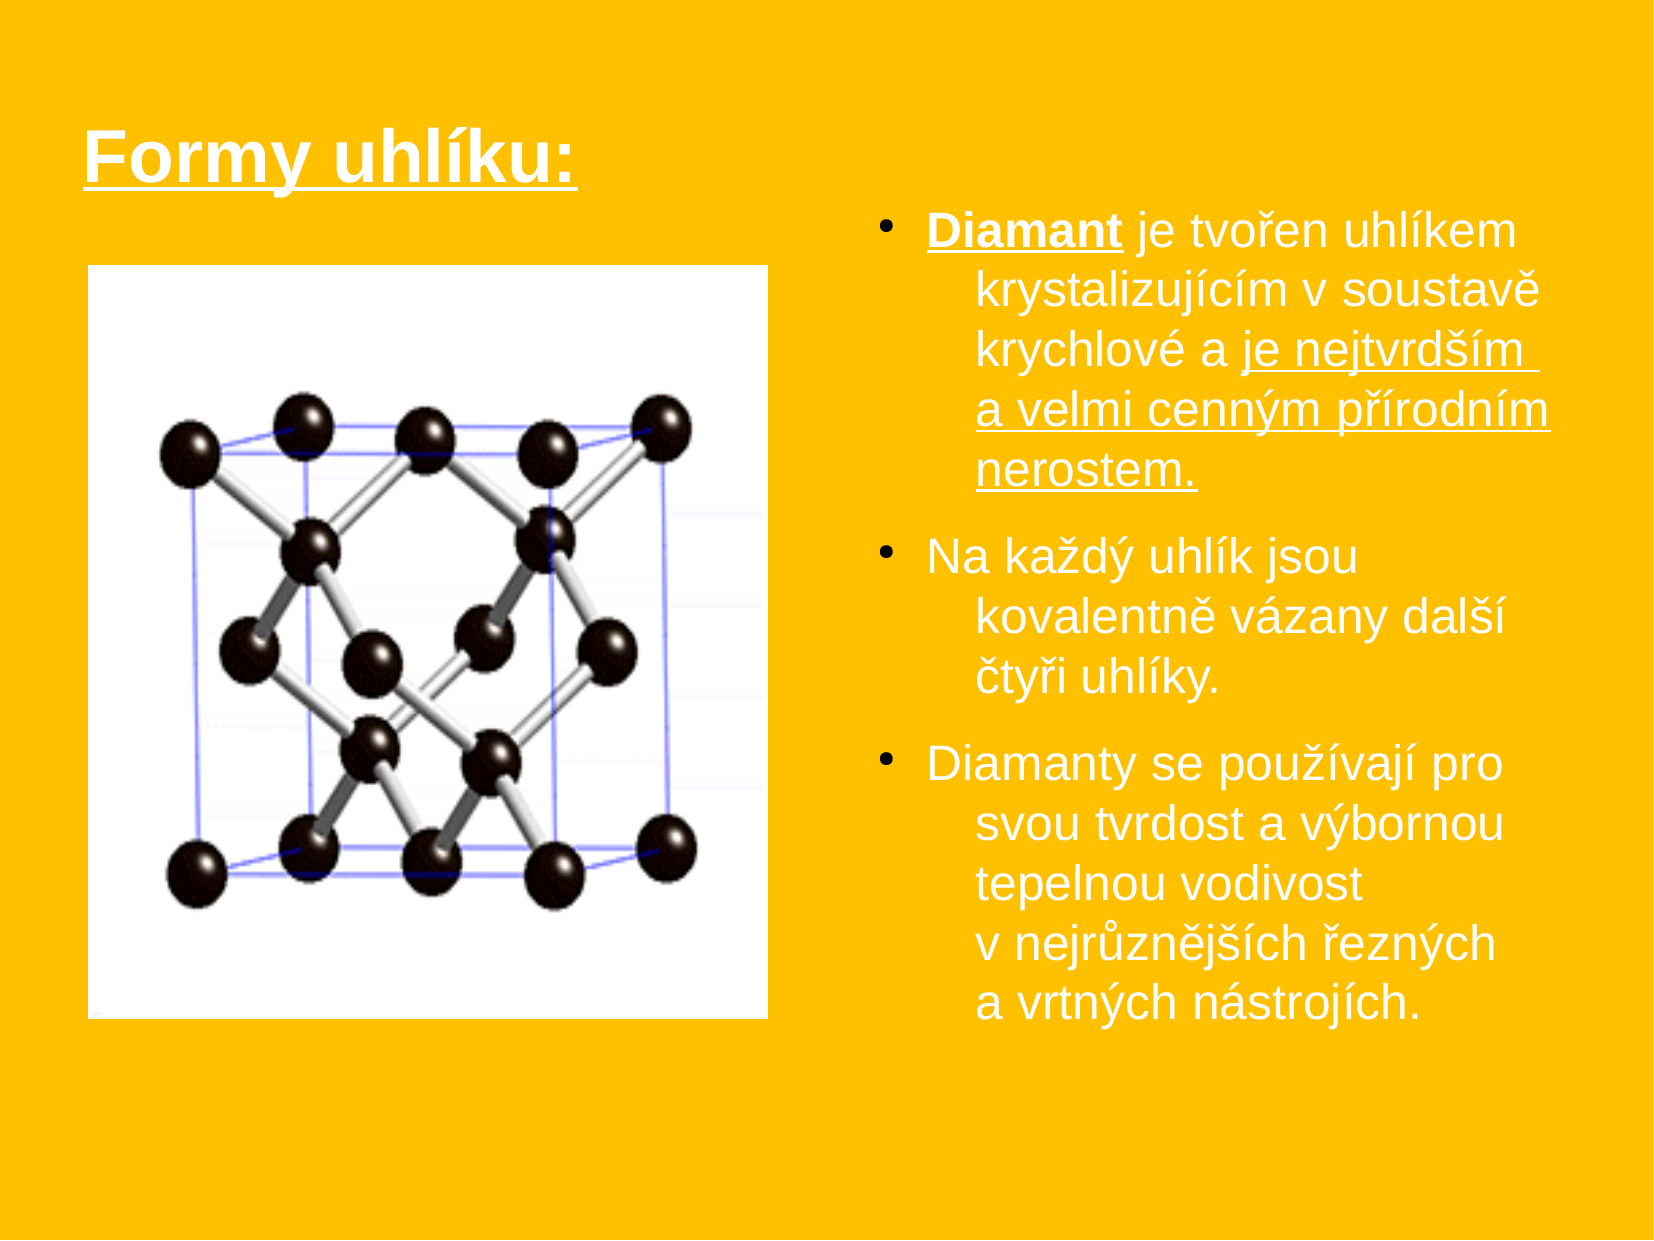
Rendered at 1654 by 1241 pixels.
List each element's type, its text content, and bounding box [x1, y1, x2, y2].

picture [88, 265, 768, 1019]
title Formy uhlíku: [82, 49, 1571, 257]
list Diamant je tvořen uhlíkem krystalizujícím v soustavě krychlové a je nejtvrdším a velmi cenným přírodním nerostem. Na každý uhlík jsou kovalentně vázany další čtyři uhlíky. Diamanty se používají pro svou tvrdost a výbornou tepelnou vodivost v nejrůznějších řezných a vrtných nástrojích. [845, 197, 1572, 1045]
